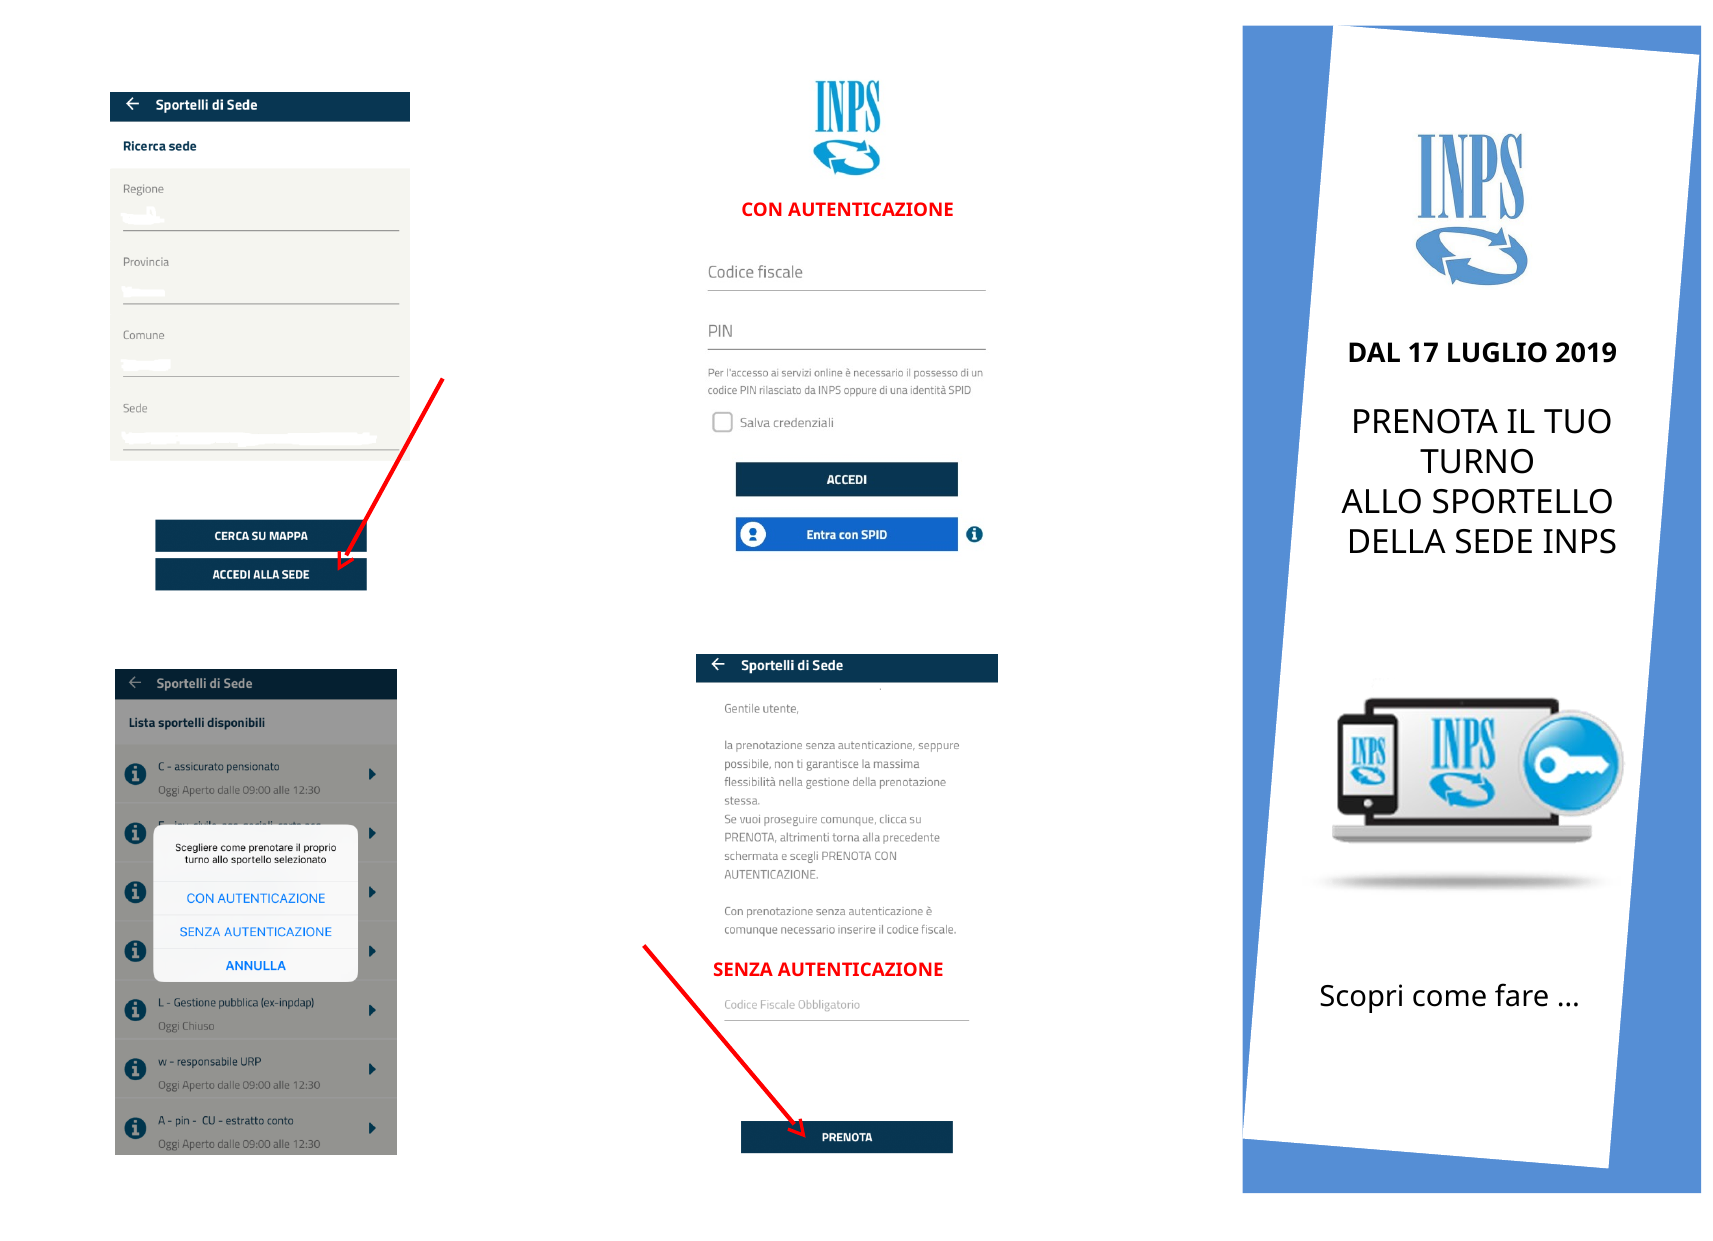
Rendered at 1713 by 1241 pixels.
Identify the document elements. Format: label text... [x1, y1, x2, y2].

picture [696, 654, 998, 949]
text_box [1242, 24, 1702, 1194]
text_box CON AUTENTICAZIONE [724, 189, 1049, 229]
picture [688, 58, 1005, 572]
text_box SENZA AUTENTICAZIONE [696, 949, 1020, 989]
text_box Scopri come fare … [1302, 969, 1713, 1022]
picture [1409, 130, 1537, 290]
picture [696, 989, 998, 1169]
picture [110, 92, 410, 607]
picture [115, 669, 397, 1155]
picture [1302, 678, 1632, 900]
text_box DAL 17 LUGLIO 2019 PRENOTA IL TUO TURNO ALLO SPORTELLO DELLA SEDE INPS [1302, 326, 1662, 569]
